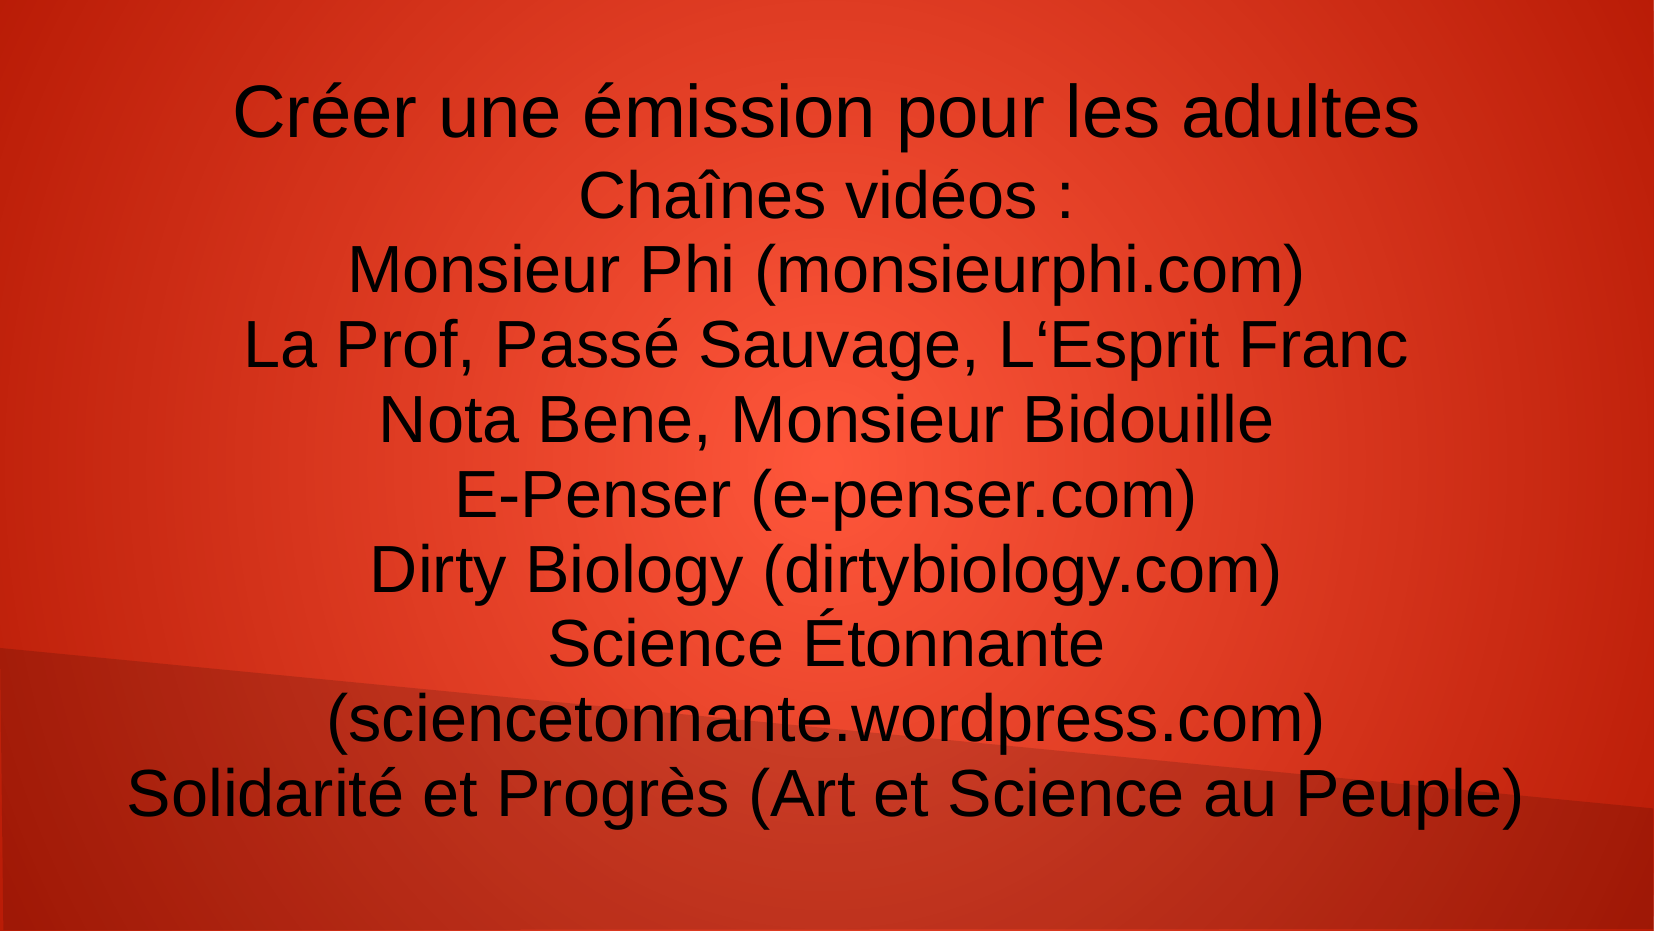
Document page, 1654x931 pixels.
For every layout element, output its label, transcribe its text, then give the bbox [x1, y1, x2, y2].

title Créer une émission pour les adultes [82, 35, 1571, 157]
subtitle Chaînes vidéos : Monsieur Phi (monsieurphi.com) La Prof, Passé Sauvage, L‘Esprit Franc Nota Bene, Monsieur Bidouille E-Penser (e-penser.com) Dirty Biology (dirtybiology.com) Science Étonnante (sciencetonnante.wordpress.com) Solidarité et Progrès (Art et Science au Peuple) [82, 157, 1571, 831]
